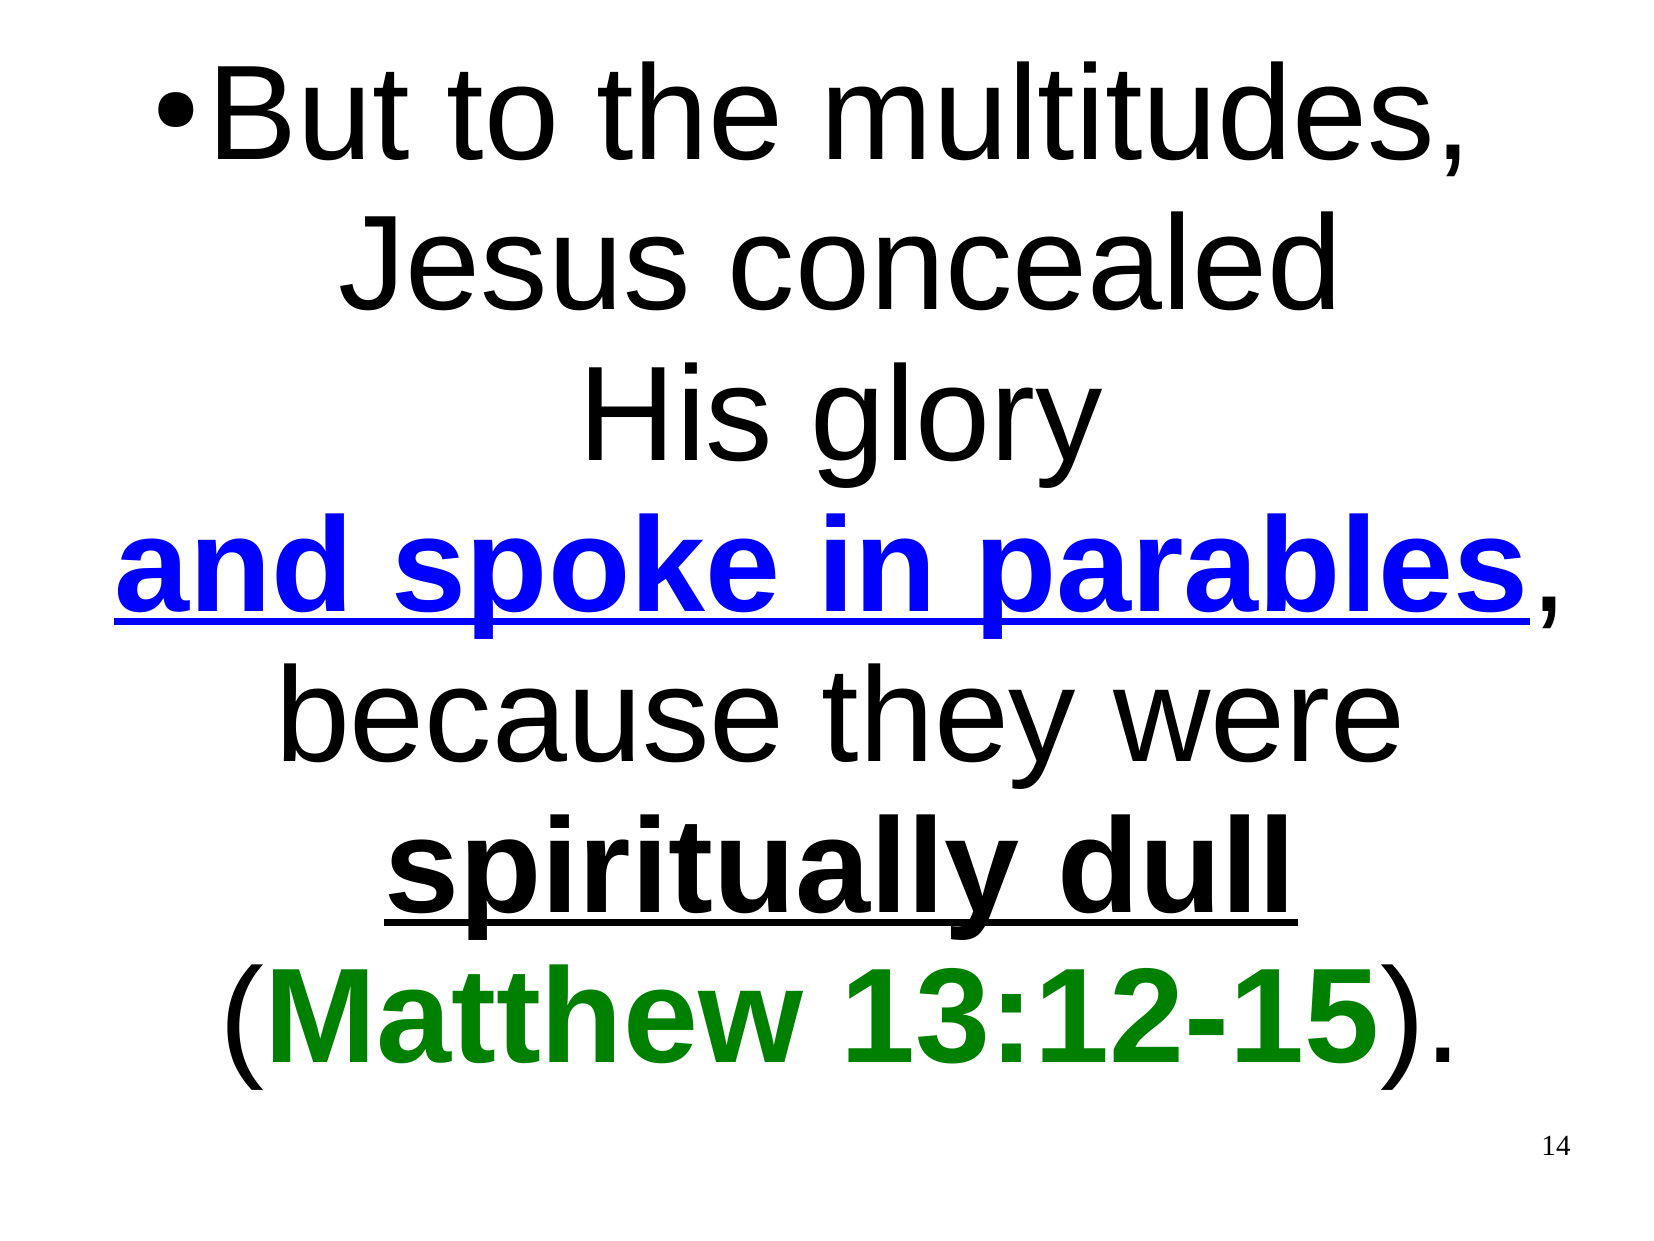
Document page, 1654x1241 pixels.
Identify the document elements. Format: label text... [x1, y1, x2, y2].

list But to the multitudes, Jesus concealed His glory and spoke in parables, because they were spiritually dull (Matthew 13:12-15). [37, 37, 1613, 1238]
